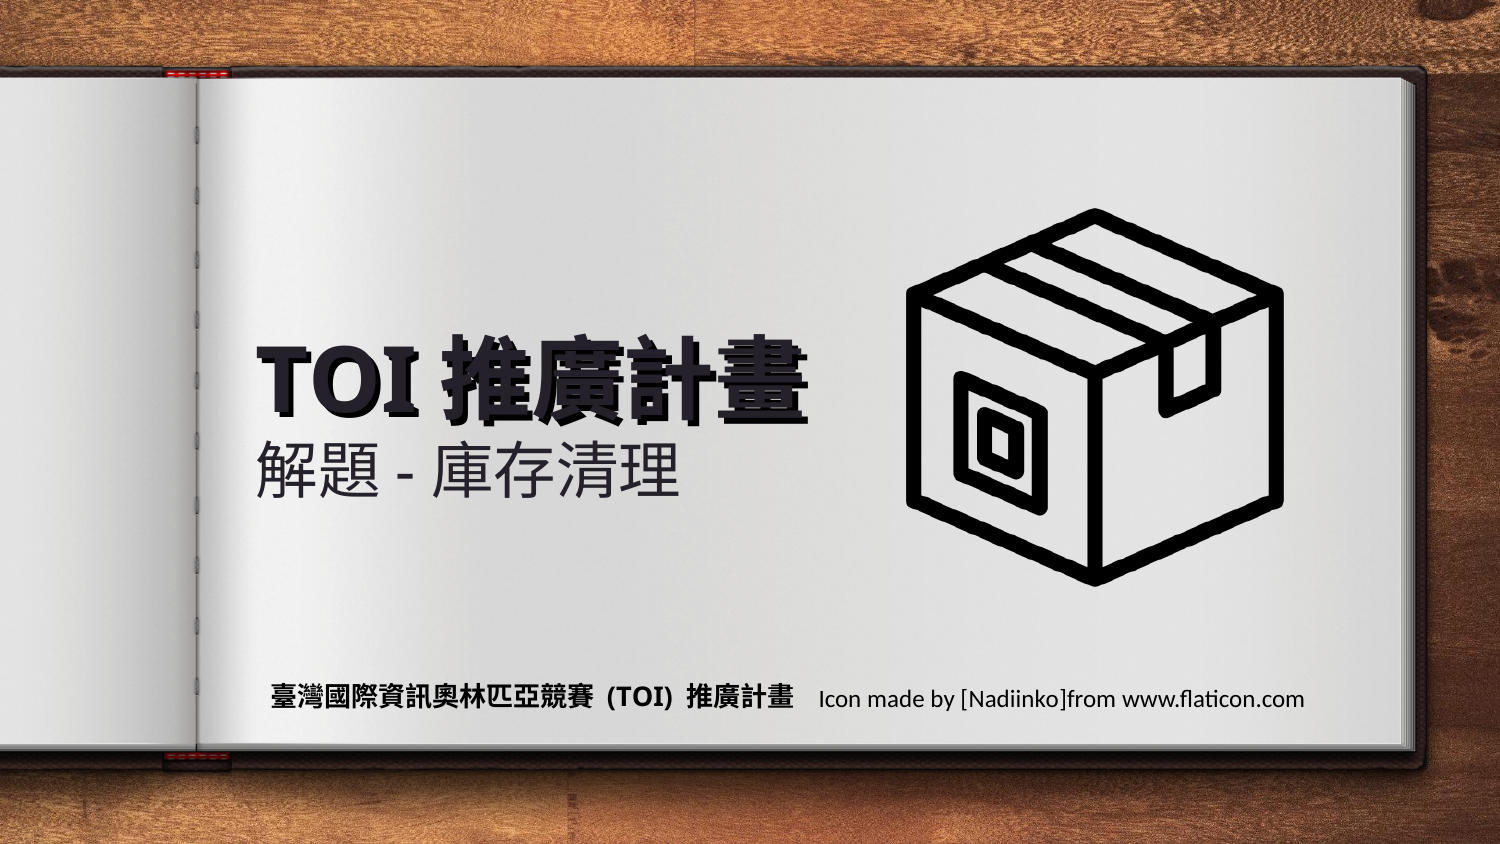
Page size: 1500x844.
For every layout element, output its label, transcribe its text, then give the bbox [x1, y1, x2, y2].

title TOI推廣計畫 解題-庫存清理 [240, 262, 858, 565]
picture [858, 160, 1331, 634]
text_box Icon made by [Nadiinko]from www.flaticon.com [804, 675, 1385, 720]
